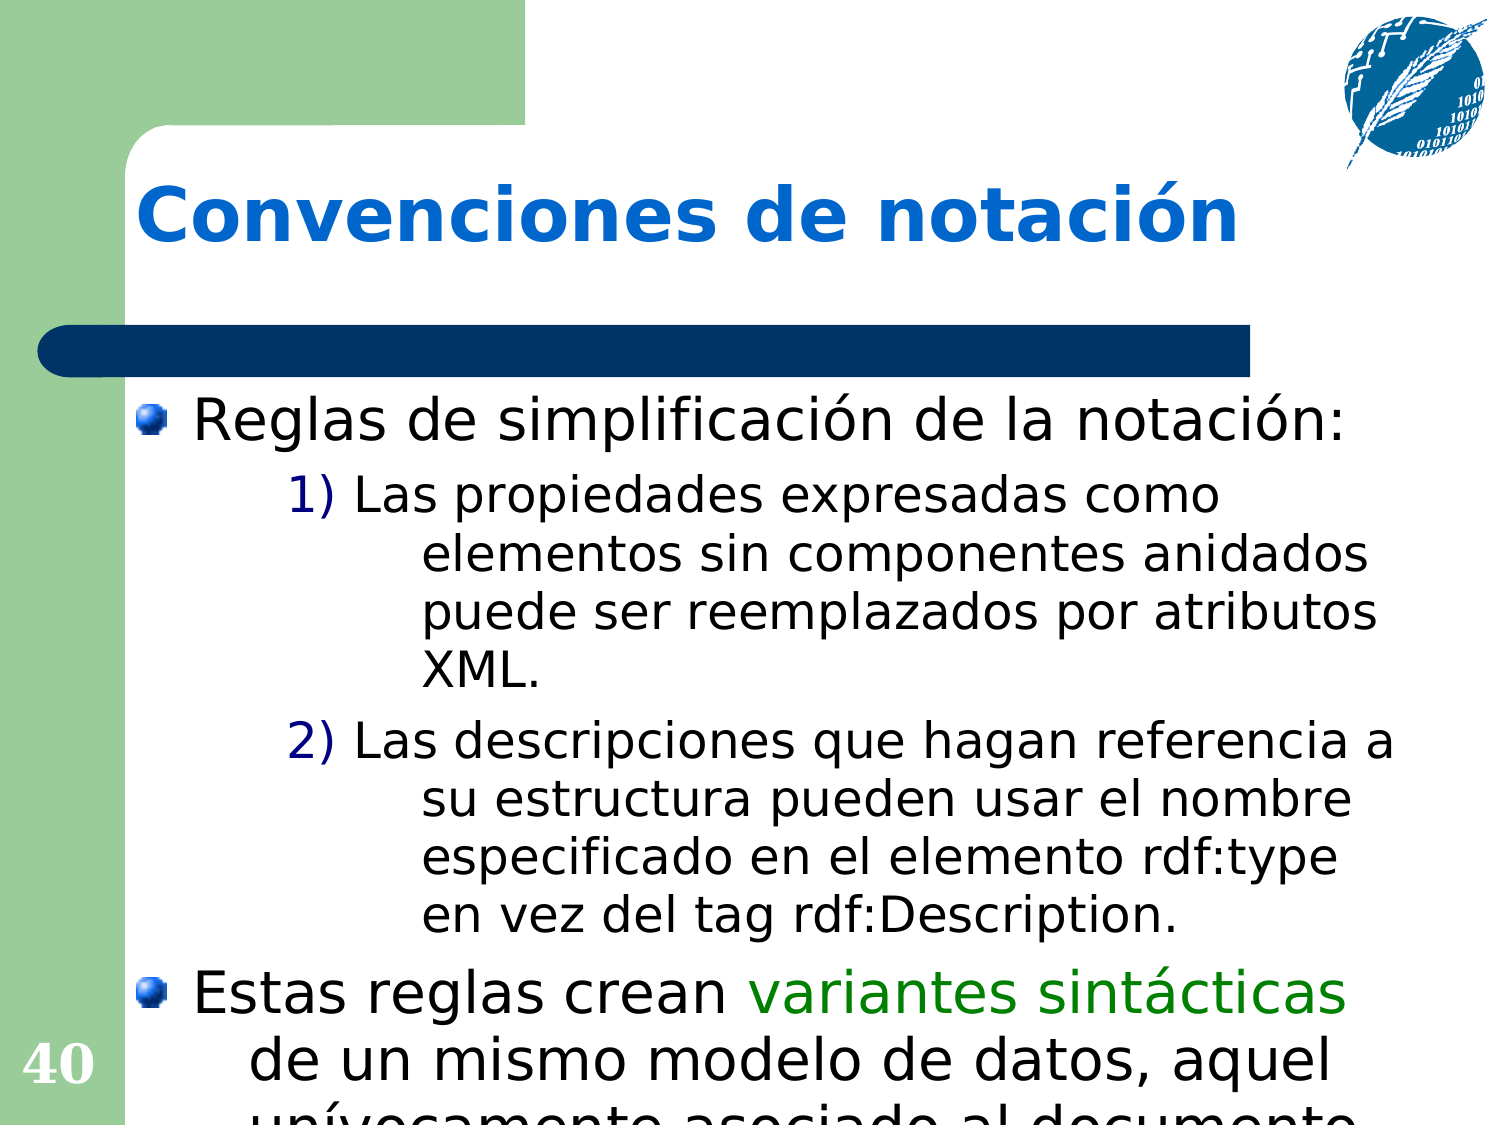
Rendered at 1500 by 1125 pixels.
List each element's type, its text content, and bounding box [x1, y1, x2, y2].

picture [1416, 140, 1425, 149]
picture [1427, 138, 1431, 148]
list Reglas de simplificación de la notación: Las propiedades expresadas como elementos sin componentes anidados puede ser reemplazados por atributos XML. Las descripciones que hagan referencia a su estructura pueden usar el nombre especificado en el elemento rdf:type en vez del tag rdf:Description. Estas reglas crean variantes sintácticas de un mismo modelo de datos, aquel unívocamente asociado al documento. [136, 386, 1399, 1105]
picture [1341, 15, 1487, 172]
title Convenciones de notación [135, 135, 1412, 301]
picture [1433, 139, 1440, 147]
picture [1436, 127, 1450, 136]
